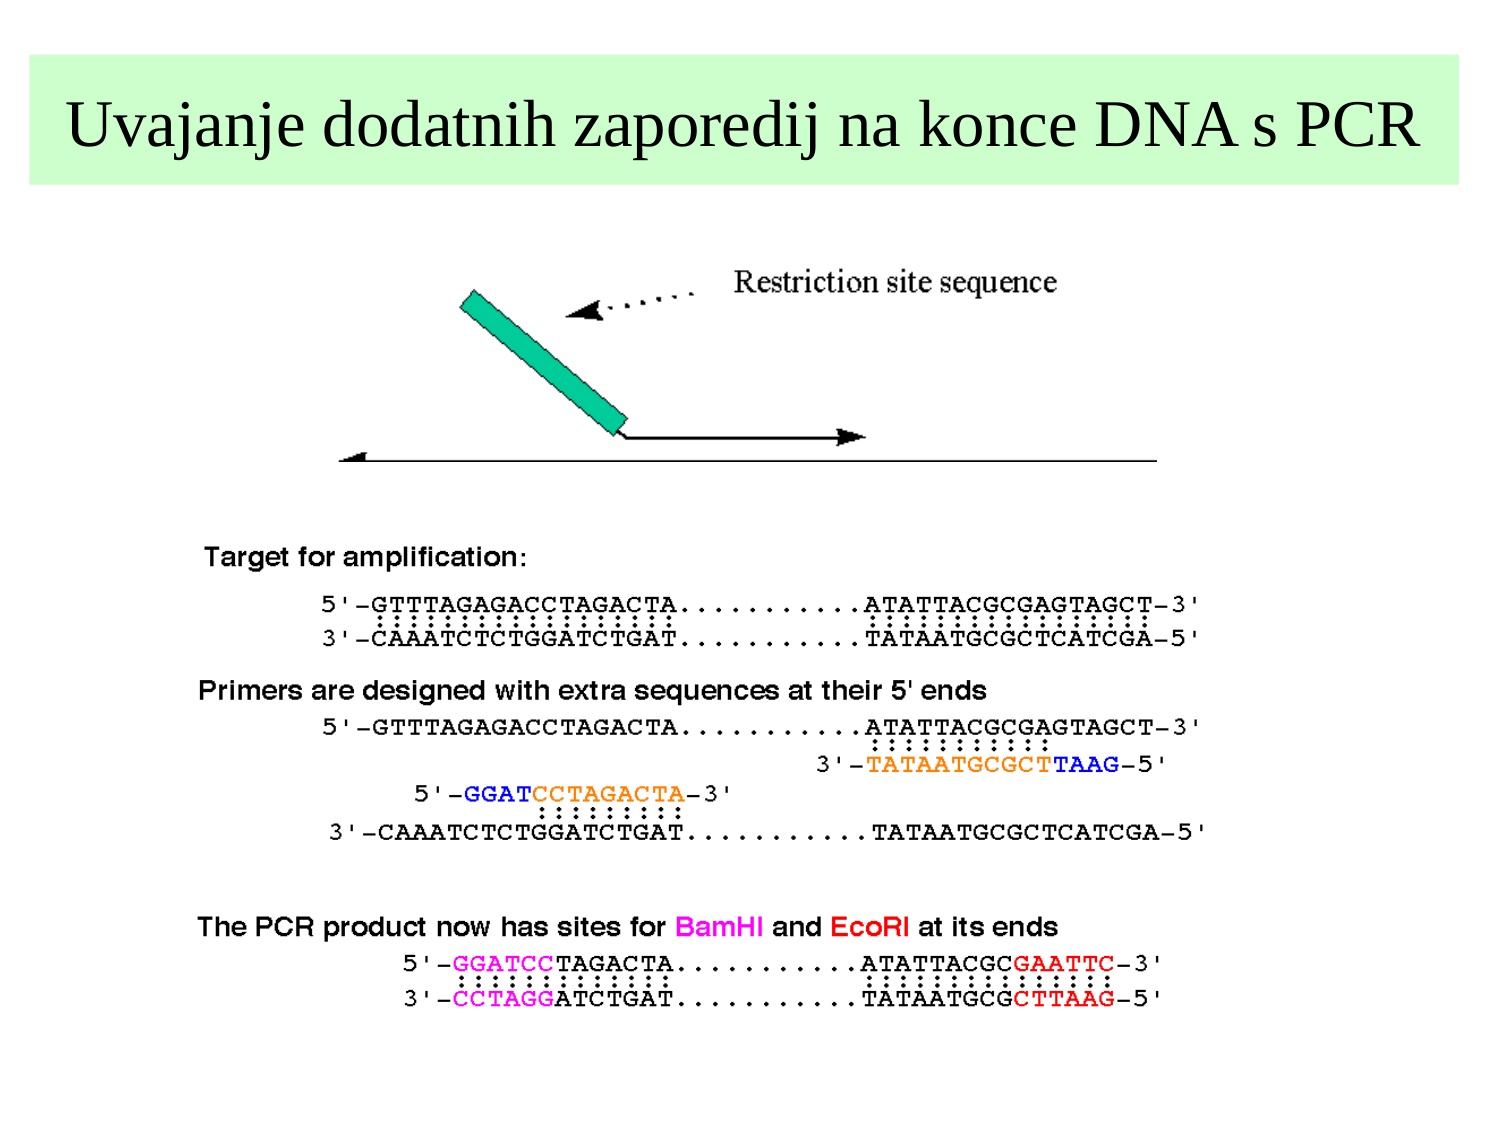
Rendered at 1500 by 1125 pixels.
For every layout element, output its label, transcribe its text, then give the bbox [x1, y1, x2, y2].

picture [336, 255, 1157, 462]
title Uvajanje dodatnih zaporedij na konce DNA s PCR [29, 54, 1459, 185]
picture [183, 515, 1258, 1015]
